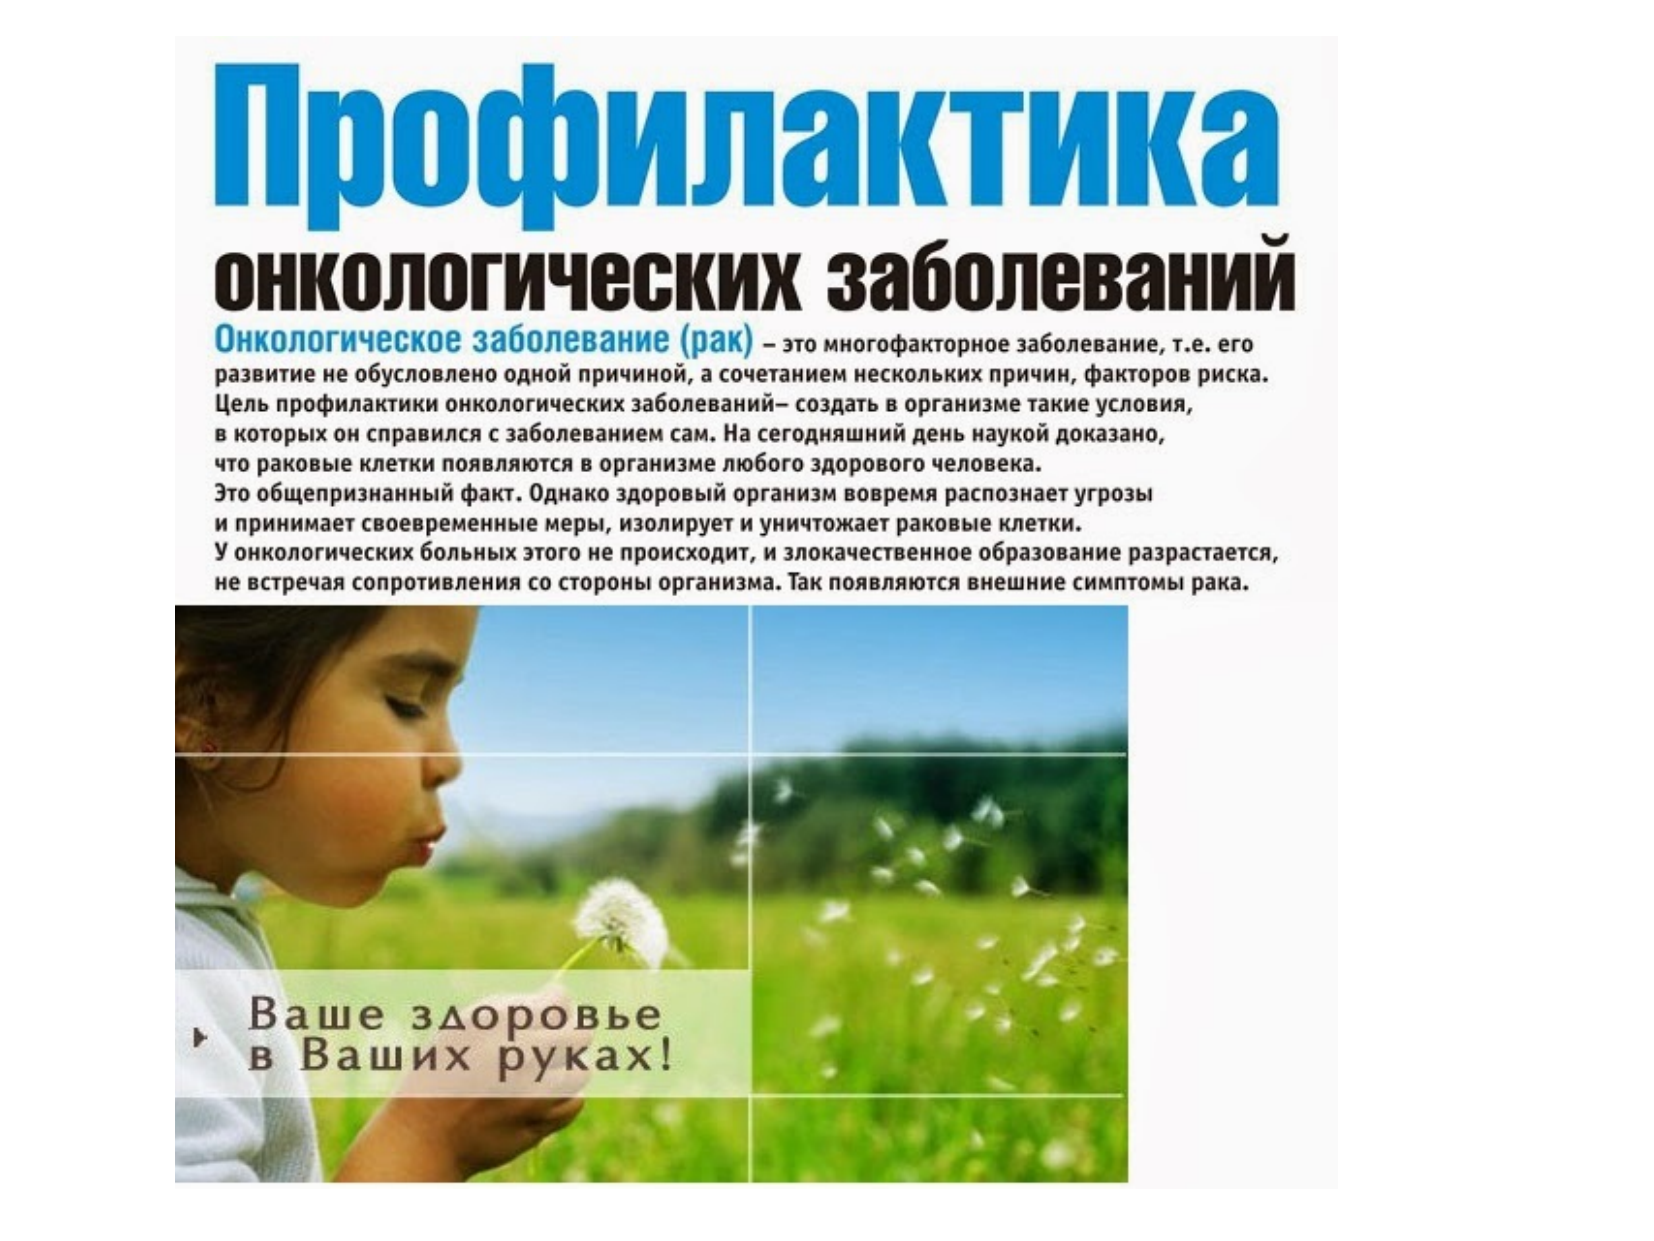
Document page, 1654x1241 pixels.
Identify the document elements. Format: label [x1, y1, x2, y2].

picture [175, 36, 1338, 1190]
